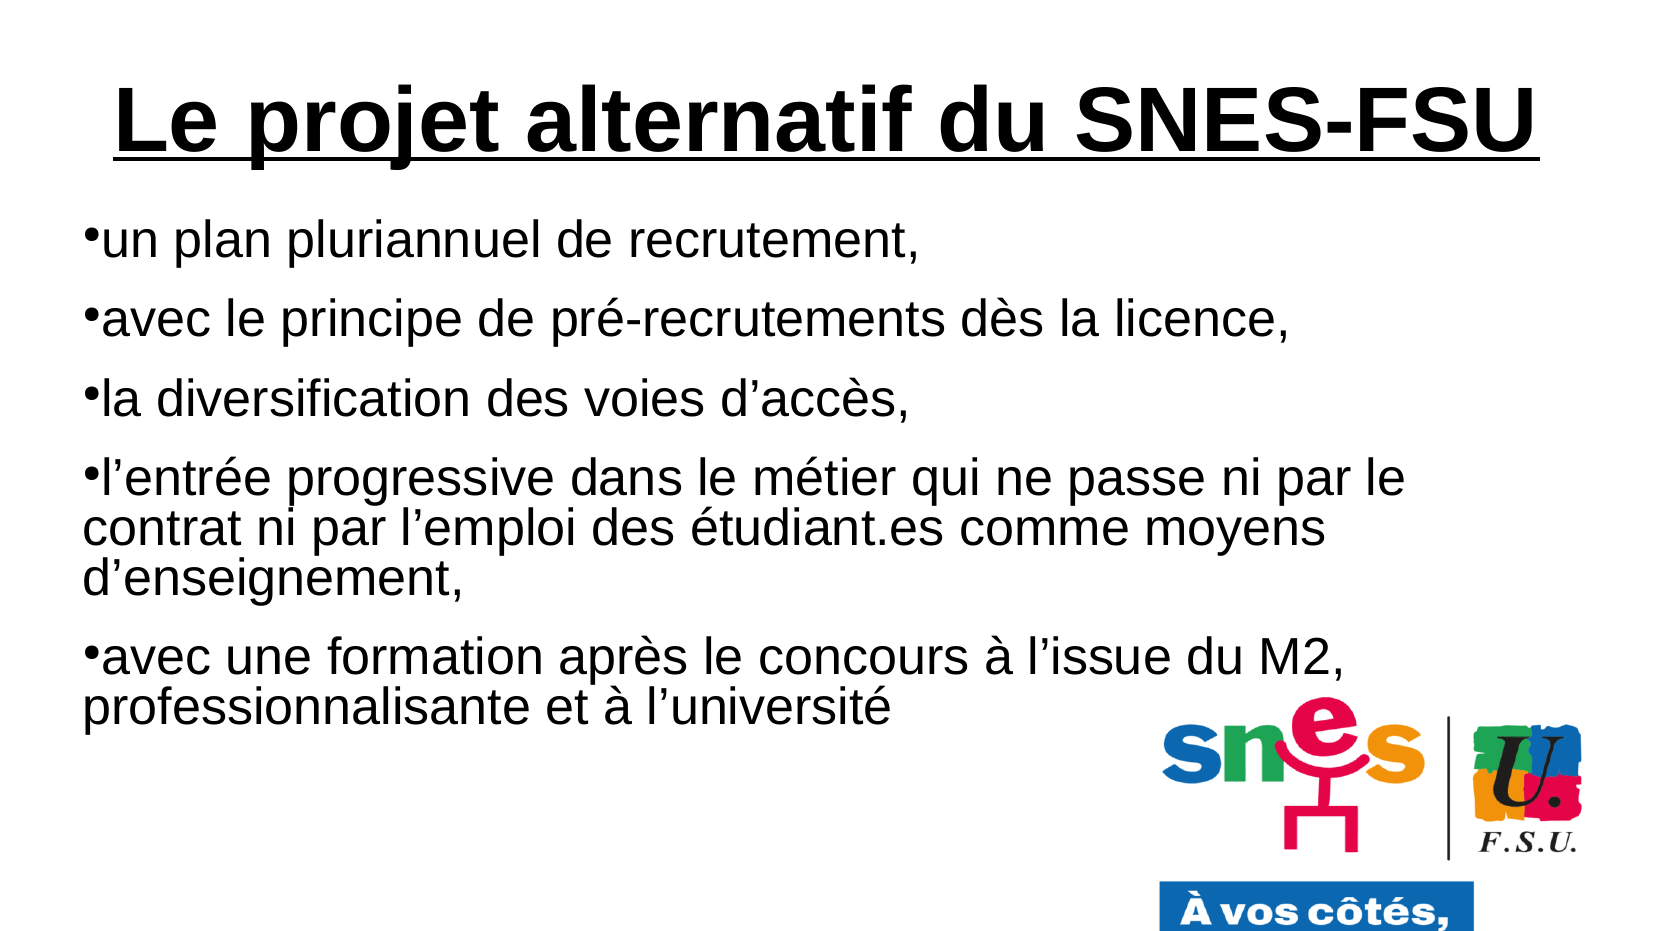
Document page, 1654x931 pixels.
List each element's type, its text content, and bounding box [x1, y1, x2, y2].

title Le projet alternatif du SNES-FSU [82, 37, 1571, 193]
list un plan pluriannuel de recrutement, avec le principe de pré-recrutements dès la licence, la diversification des voies d’accès, l’entrée progressive dans le métier qui ne passe ni par le contrat ni par l’emploi des étudiant.es comme moyens d’enseignement, avec une formation après le concours à l’issue du M2, professionnalisante et à l’université [82, 217, 1571, 758]
picture [1092, 672, 1654, 931]
